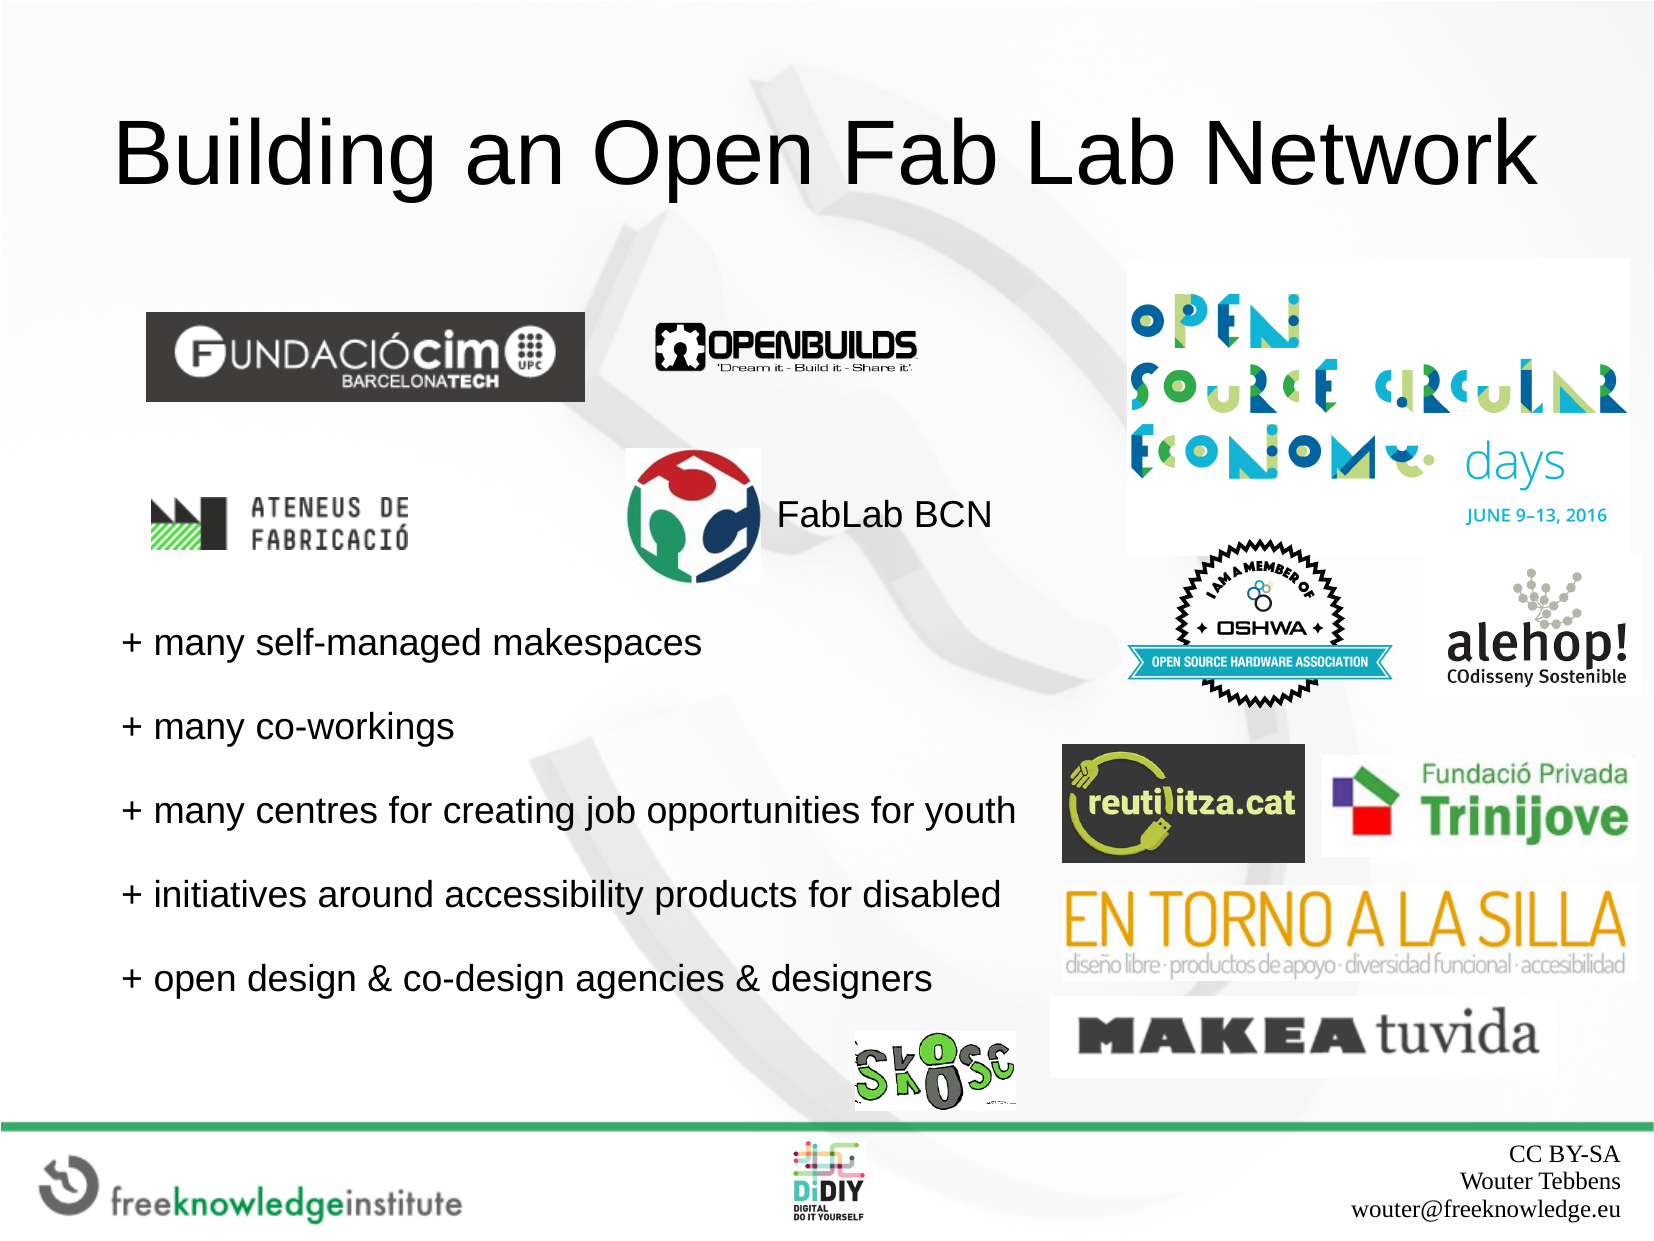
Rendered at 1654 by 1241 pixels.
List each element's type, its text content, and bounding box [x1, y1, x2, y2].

title Building an Open Fab Lab Network [82, 49, 1571, 257]
text_box + many self-managed makespaces + many co-workings + many centres for creating job opportunities for youth + initiatives around accessibility products for disabled + open design & co-design agencies & designers [106, 614, 1032, 1007]
text_box FabLab BCN [761, 486, 1008, 544]
picture [1, 1, 1654, 1241]
